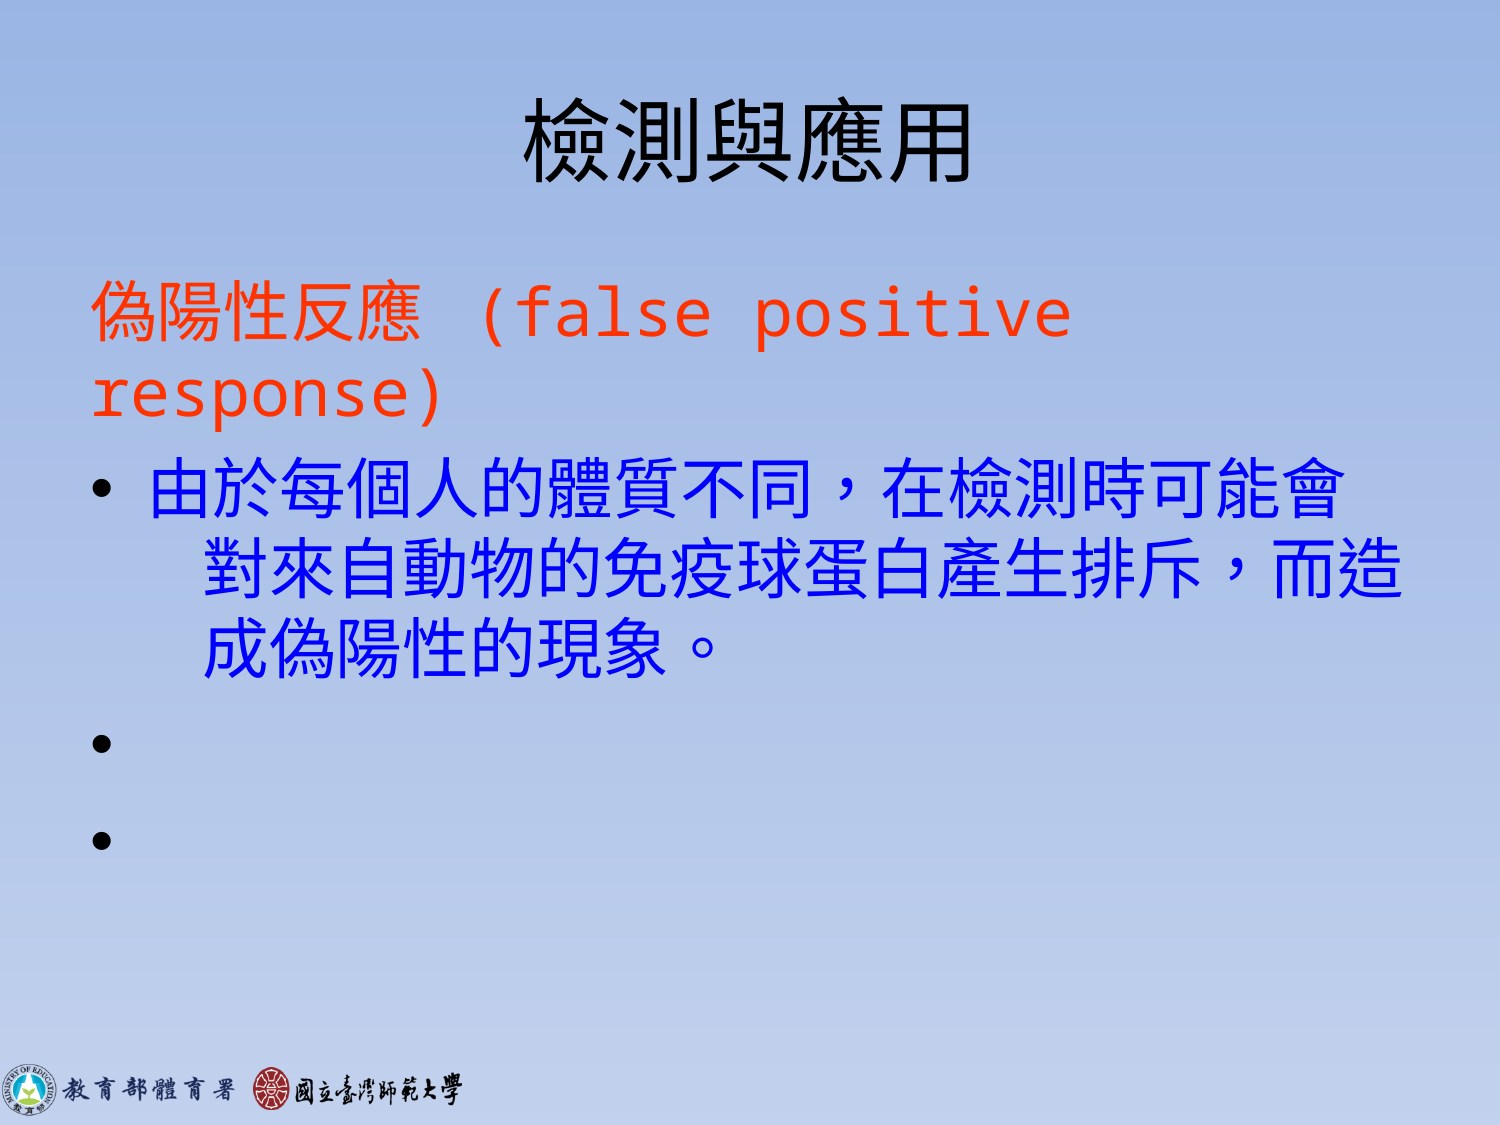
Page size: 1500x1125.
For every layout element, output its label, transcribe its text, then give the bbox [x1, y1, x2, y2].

list 偽陽性反應 (false positive response) 由於每個人的體質不同，在檢測時可能會對來自動物的免疫球蛋白產生排斥，而造成偽陽性的現象。 [75, 262, 1426, 1005]
title 檢測與應用 [75, 45, 1426, 233]
